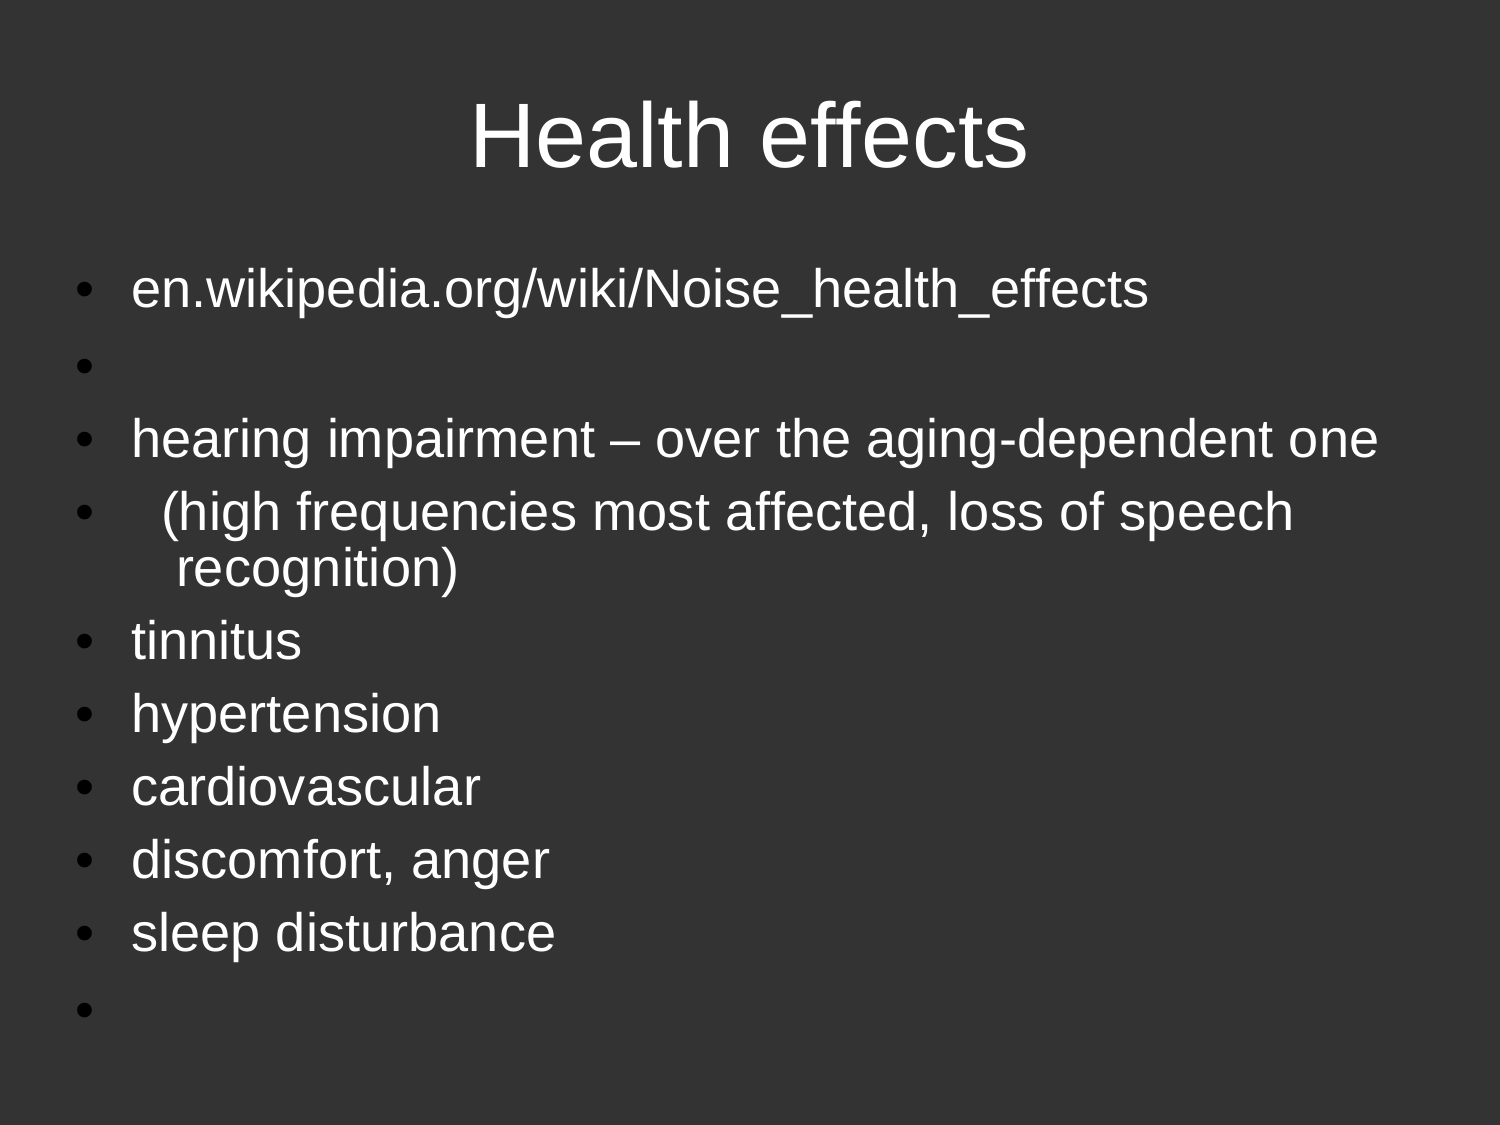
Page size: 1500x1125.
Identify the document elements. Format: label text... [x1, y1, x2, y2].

title Health effects [75, 21, 1425, 257]
list en.wikipedia.org/wiki/Noise_health_effects hearing impairment – over the aging-dependent one (high frequencies most affected, loss of speech recognition) tinnitus hypertension cardiovascular discomfort, anger sleep disturbance [75, 262, 1425, 1045]
